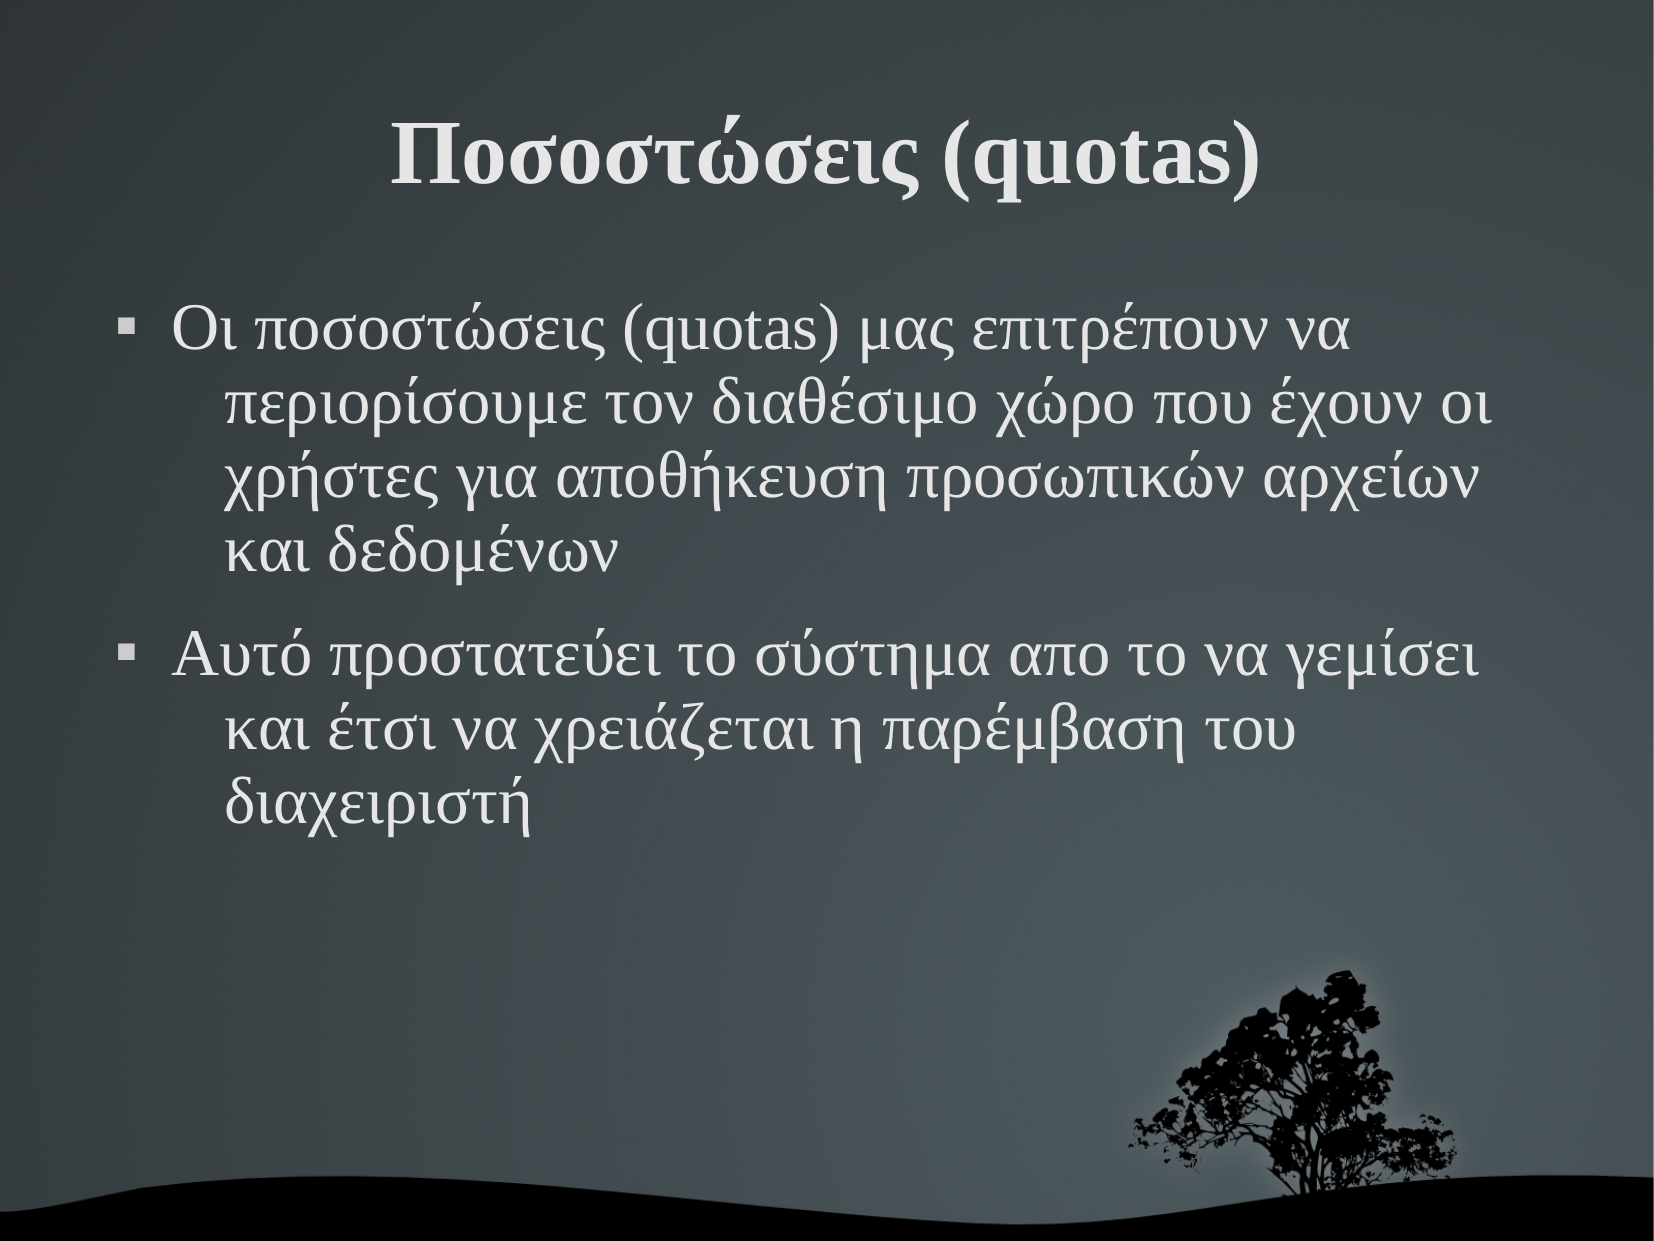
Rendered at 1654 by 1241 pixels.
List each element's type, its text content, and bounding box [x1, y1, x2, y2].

title Ποσοστώσεις (quotas) [82, 49, 1571, 257]
list Οι ποσοστώσεις (quotas) μας επιτρέπουν να περιορίσουμε τον διαθέσιμο χώρο που έχουν οι χρήστες για αποθήκευση προσωπικών αρχείων και δεδομένων Αυτό προστατεύει το σύστημα απο το να γεμίσει και έτσι να χρειάζεται η παρέμβαση του διαχειριστή [82, 290, 1571, 1109]
picture [0, 0, 1654, 1241]
